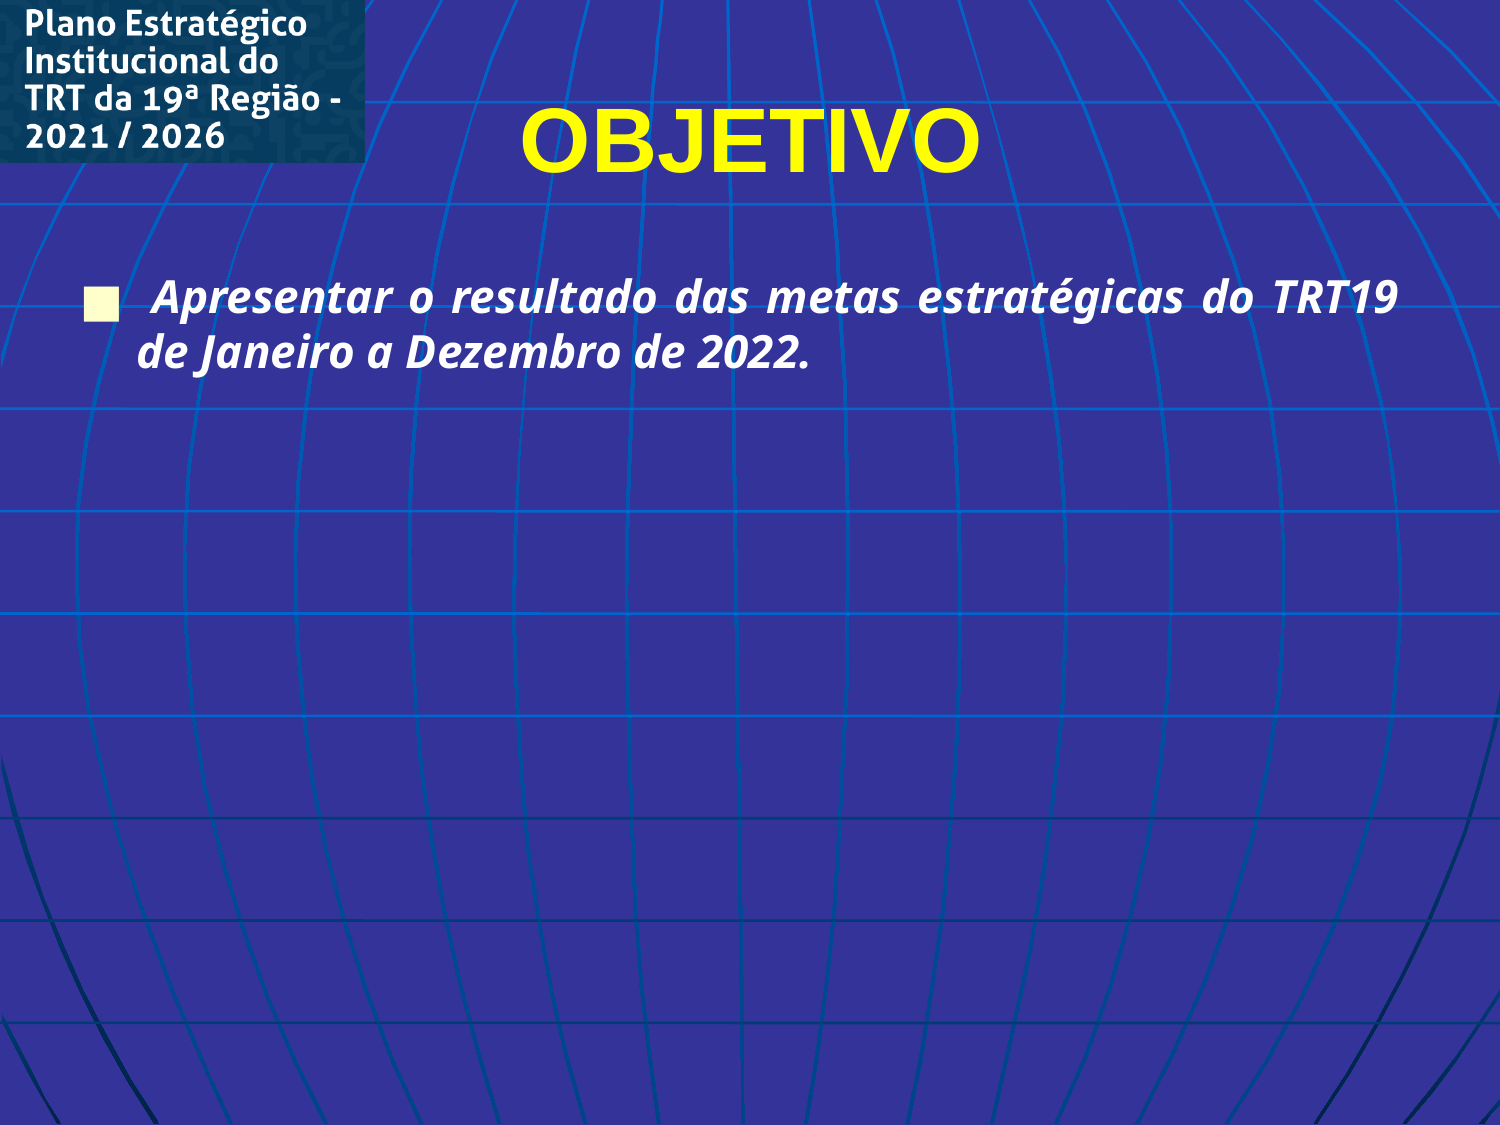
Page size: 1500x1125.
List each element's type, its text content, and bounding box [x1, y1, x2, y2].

picture [0, 0, 365, 163]
text_box Apresentar o resultado das metas estratégicas do TRT19 de Janeiro a Dezembro de 2022. [64, 196, 1415, 1094]
title OBJETIVO [76, 42, 1427, 230]
